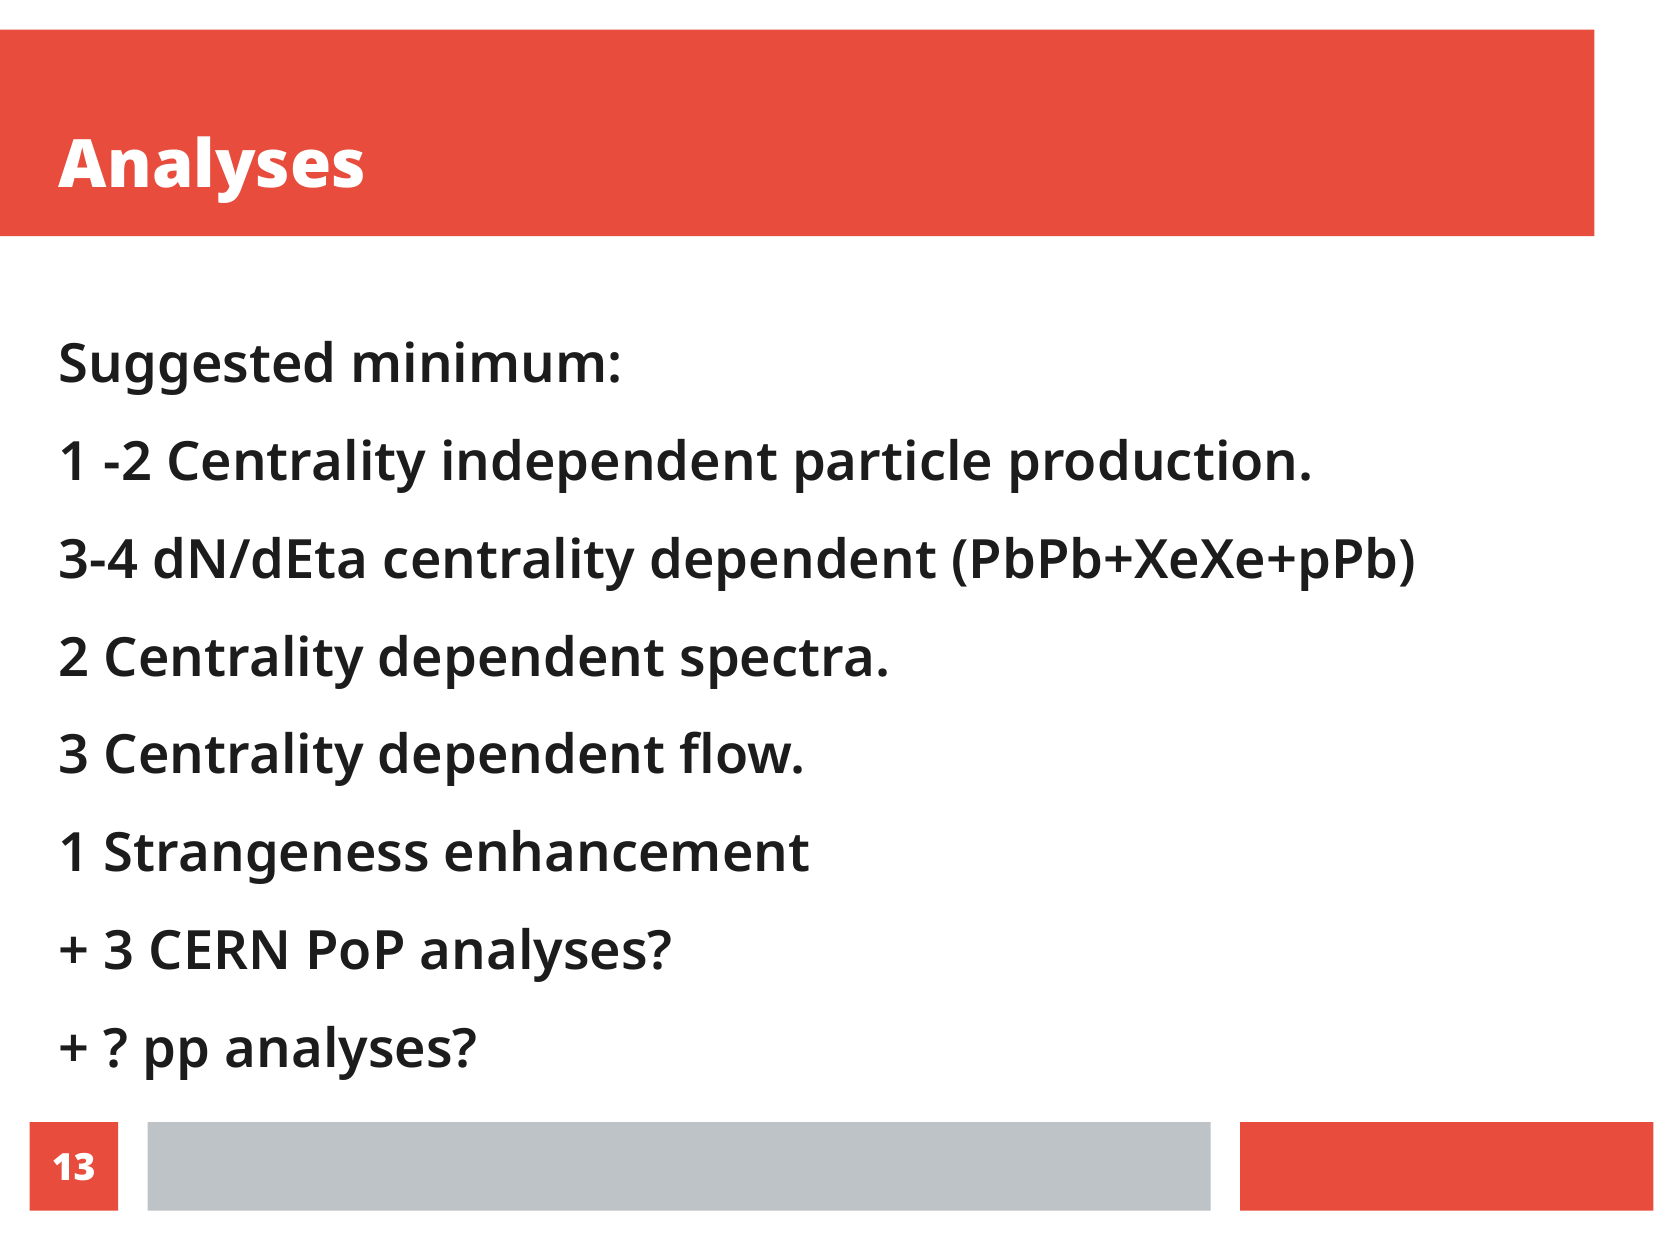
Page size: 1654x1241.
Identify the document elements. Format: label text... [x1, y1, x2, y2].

title Analyses [59, 59, 1595, 207]
list Suggested minimum: 1 -2 Centrality independent particle production. 3-4 dN/dEta centrality dependent (PbPb+XeXe+pPb) 2 Centrality dependent spectra. 3 Centrality dependent flow. 1 Strangeness enhancement + 3 CERN PoP analyses? + ? pp analyses? [59, 324, 1565, 1093]
